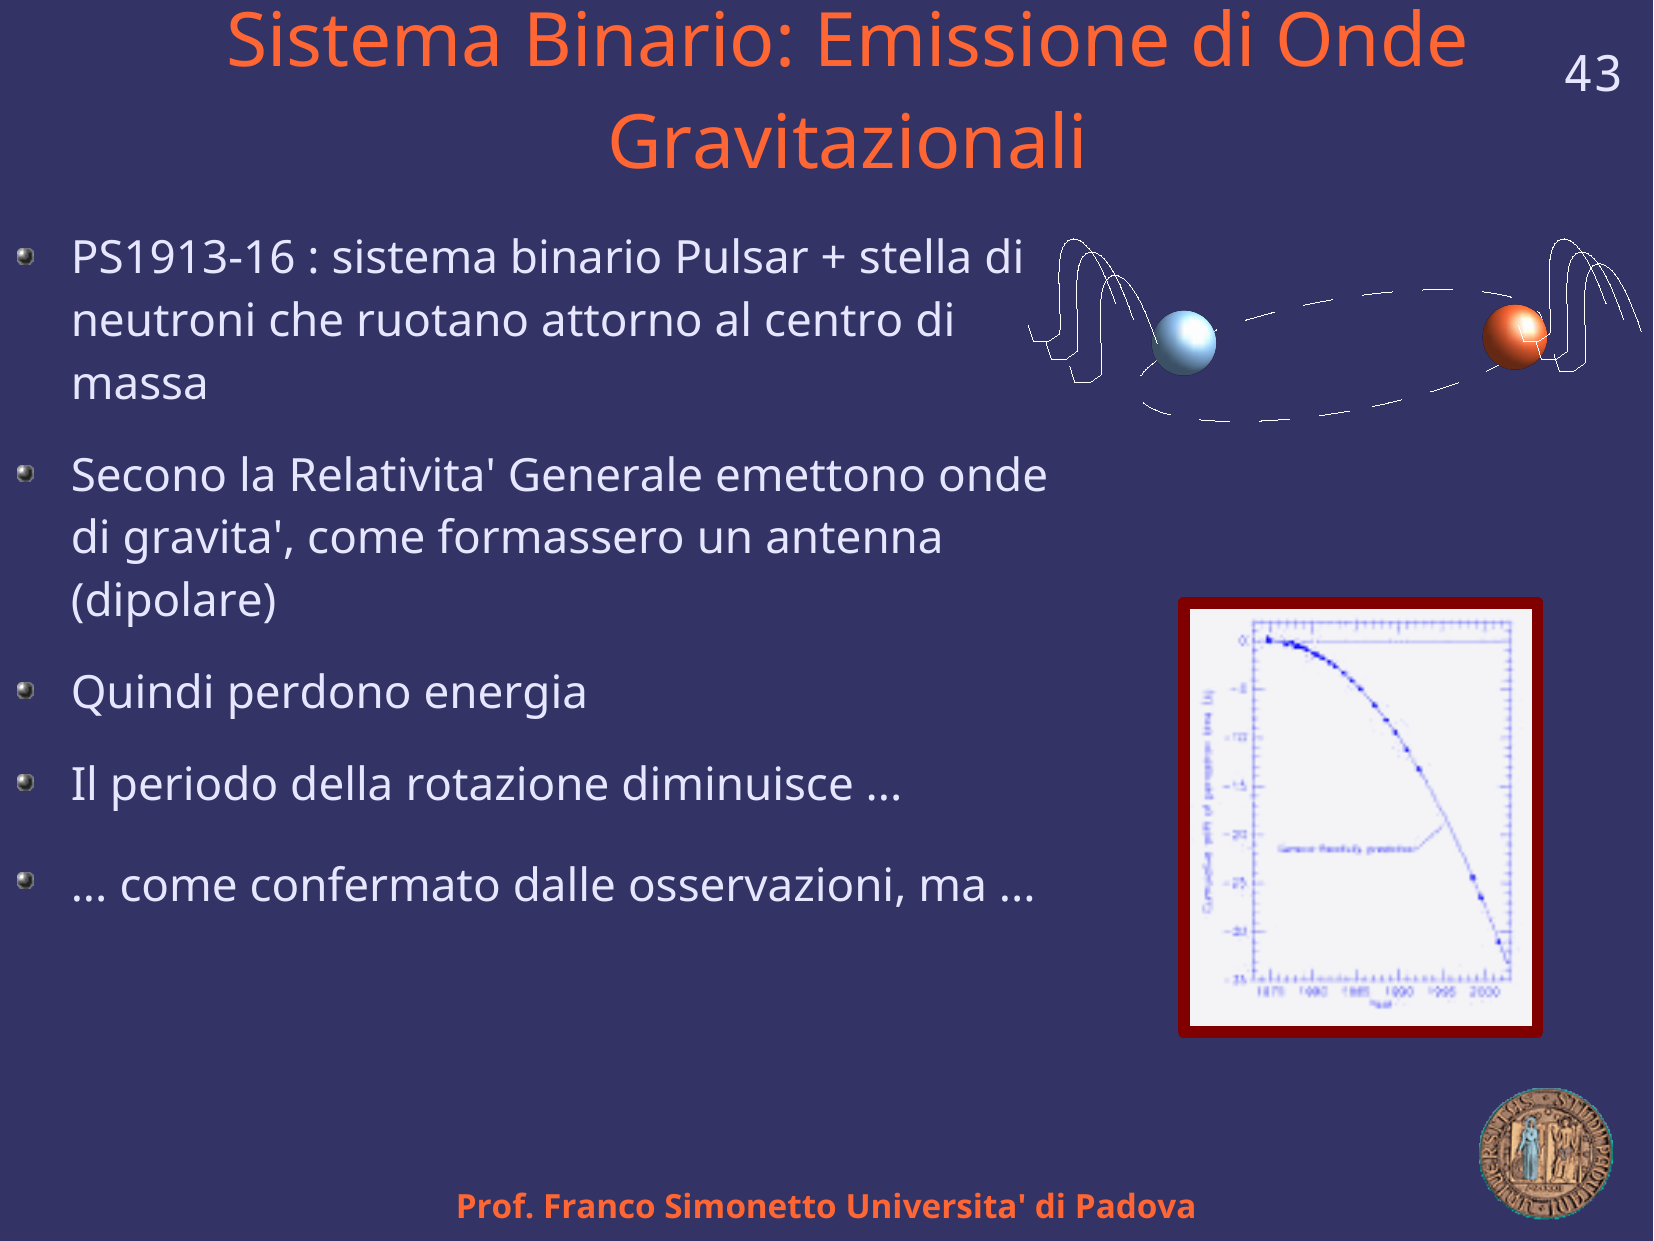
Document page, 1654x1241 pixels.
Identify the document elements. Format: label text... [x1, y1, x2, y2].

picture [1189, 608, 1532, 1026]
list PS1913-16 : sistema binario Pulsar + stella di neutroni che ruotano attorno al centro di massa Secono la Relativita' Generale emettono onde di gravita', come formassero un antenna (dipolare) Quindi perdono energia Il periodo della rotazione diminuisce ... ... come confermato dalle osservazioni, ma ... [0, 225, 1060, 1119]
picture [1479, 1087, 1613, 1221]
title Sistema Binario: Emissione di Onde Gravitazionali [82, 12, 1613, 163]
